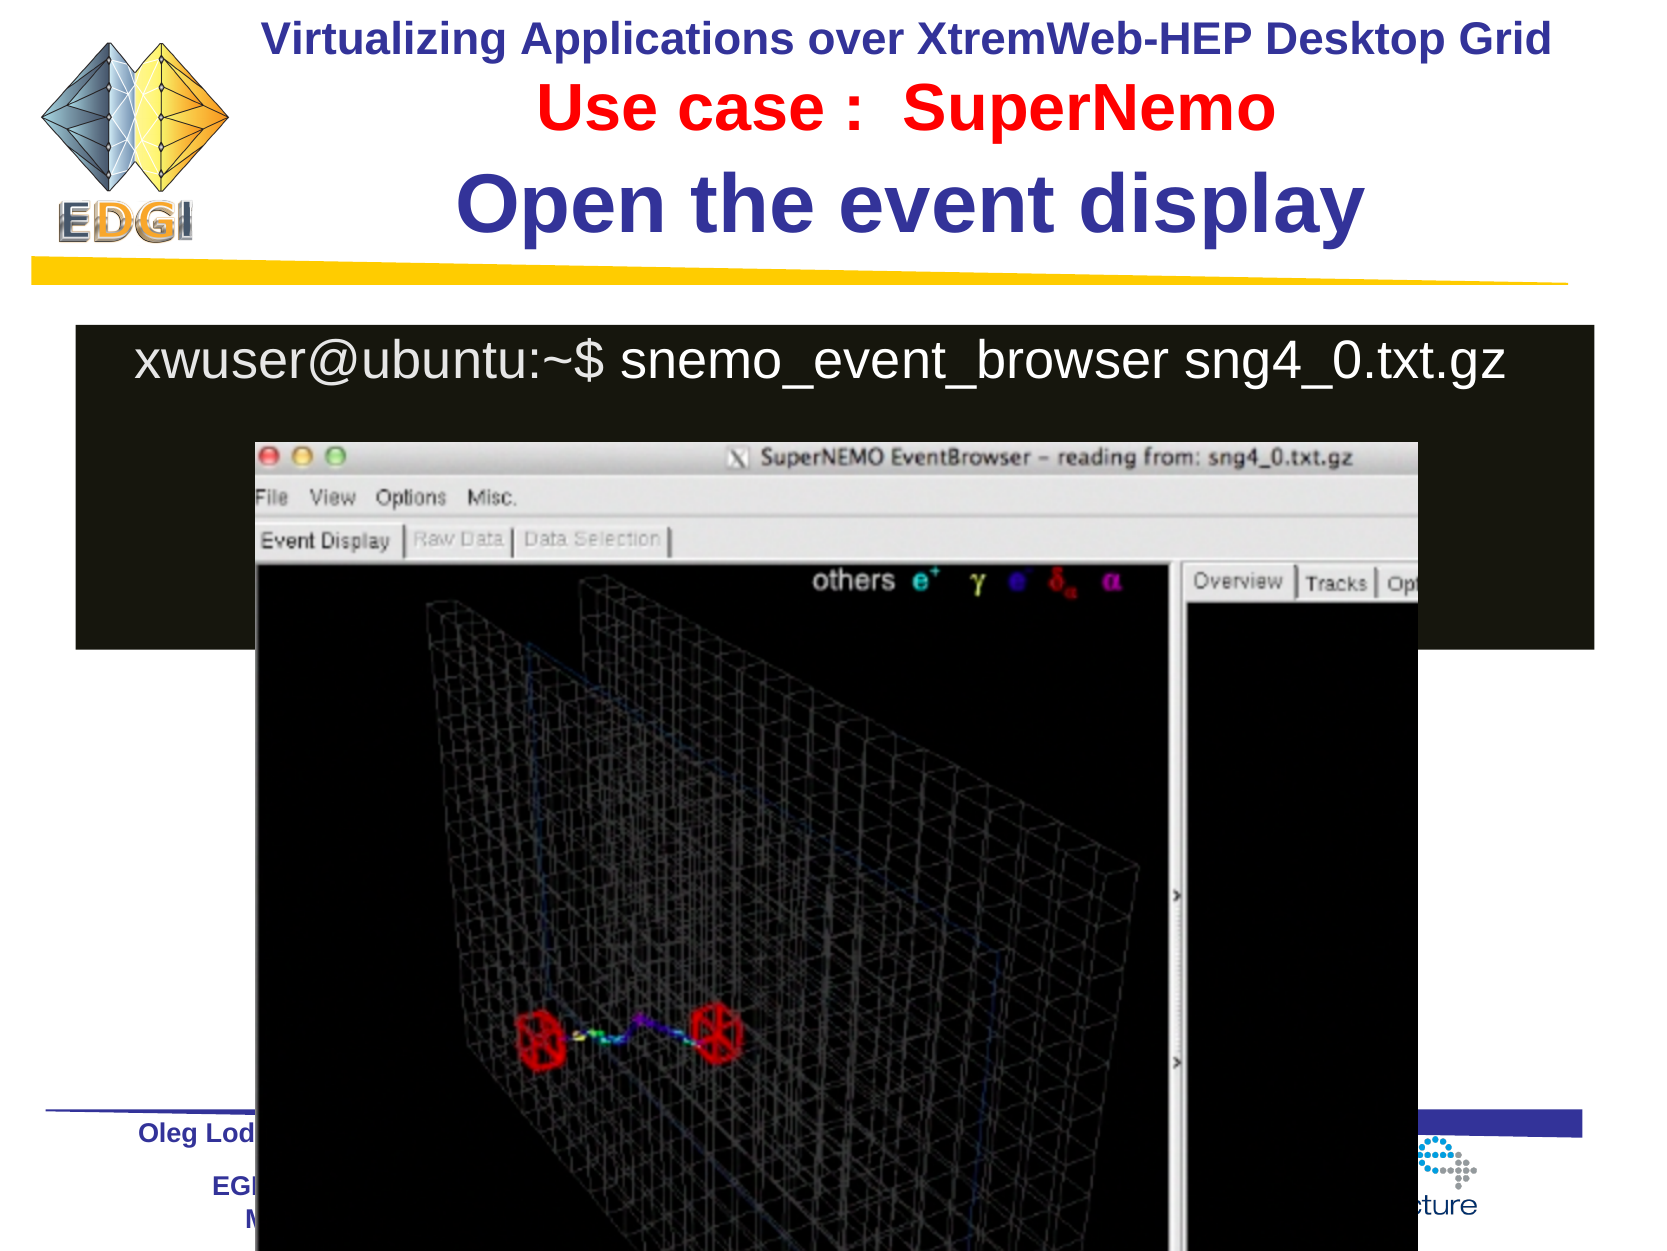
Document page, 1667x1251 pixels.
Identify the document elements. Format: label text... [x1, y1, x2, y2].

text_box xwuser@ubuntu:~$ snemo_event_browser sng4_0.txt.gz [75, 324, 1595, 650]
picture [255, 442, 1477, 1251]
picture [31, 37, 238, 249]
text_box Virtualizing Applications over XtremWeb-HEP Desktop Grid Use case : SuperNemo Open the event display [227, 16, 1595, 242]
